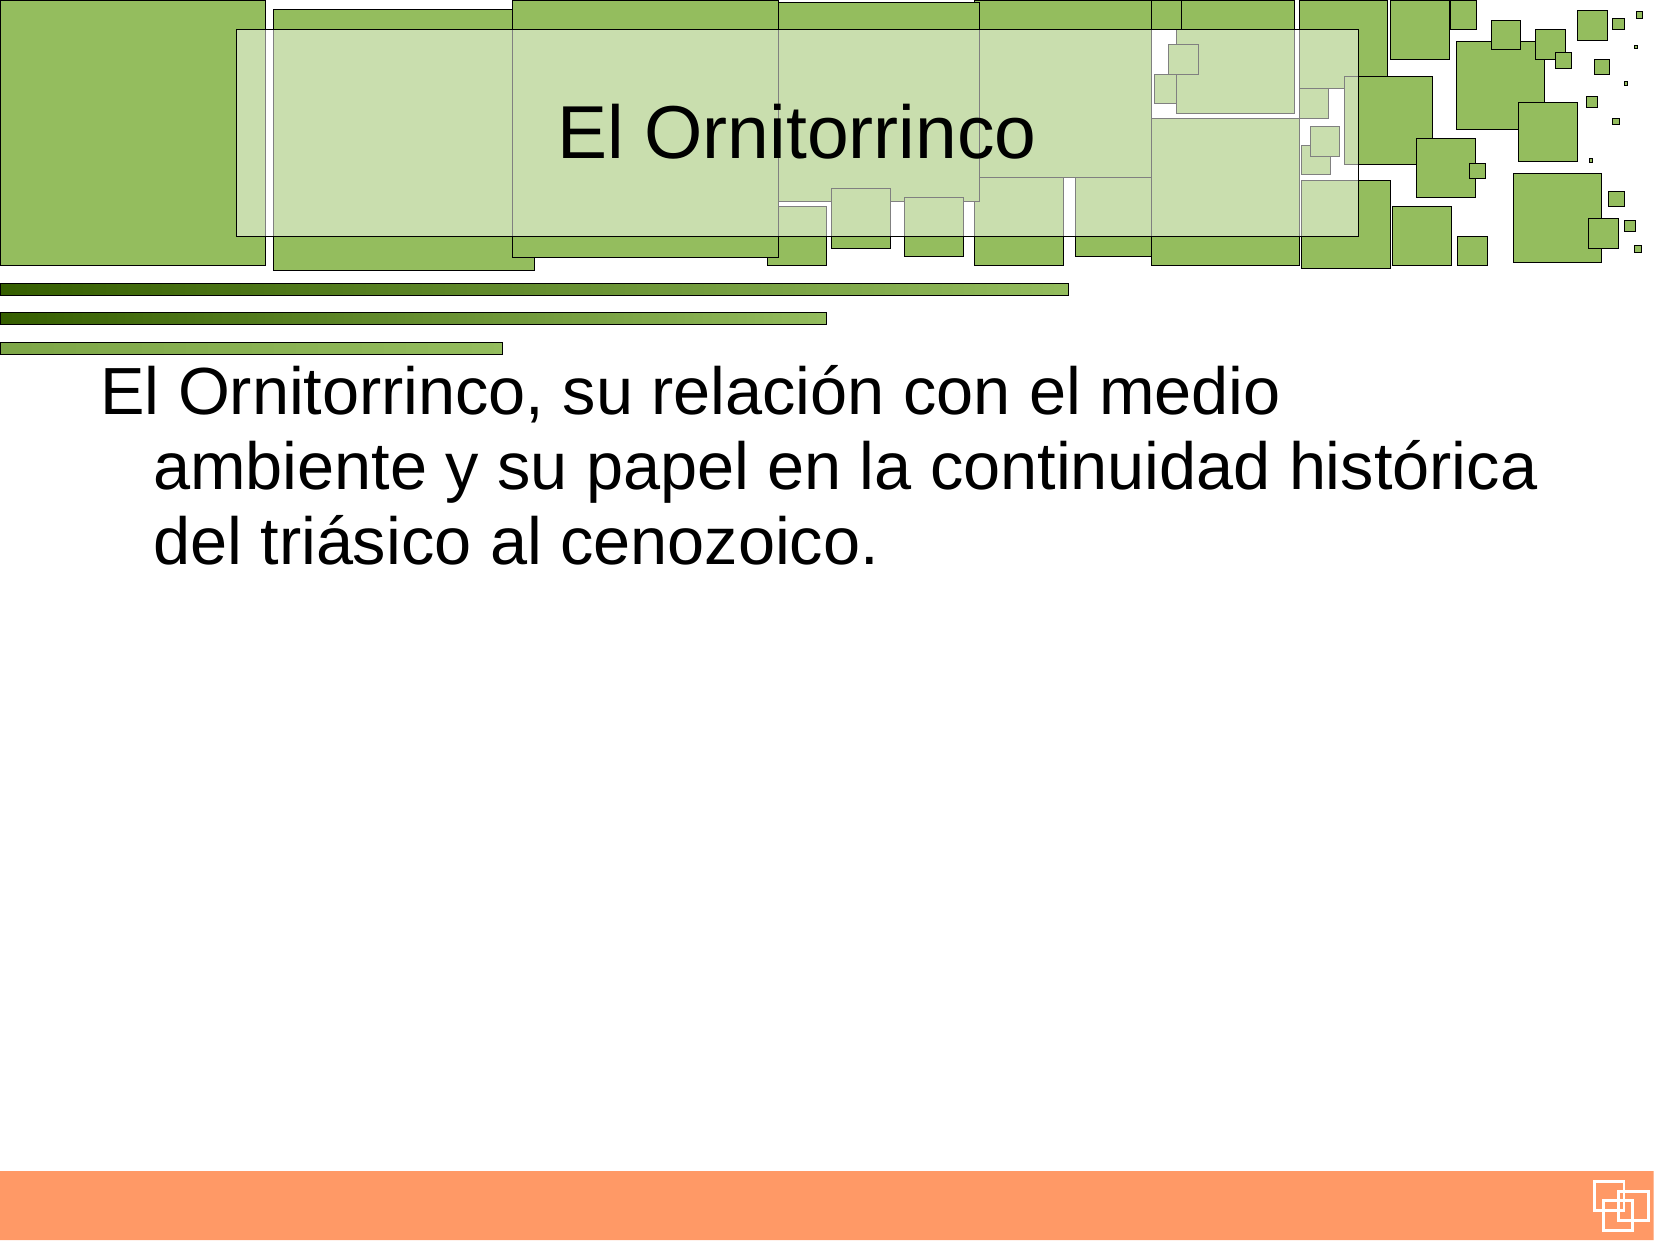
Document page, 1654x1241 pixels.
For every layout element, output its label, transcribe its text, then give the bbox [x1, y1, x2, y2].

list El Ornitorrinco, su relación con el medio ambiente y su papel en la continuidad histórica del triásico al cenozoico. [82, 354, 1571, 1094]
title El Ornitorrinco [265, 36, 1329, 230]
